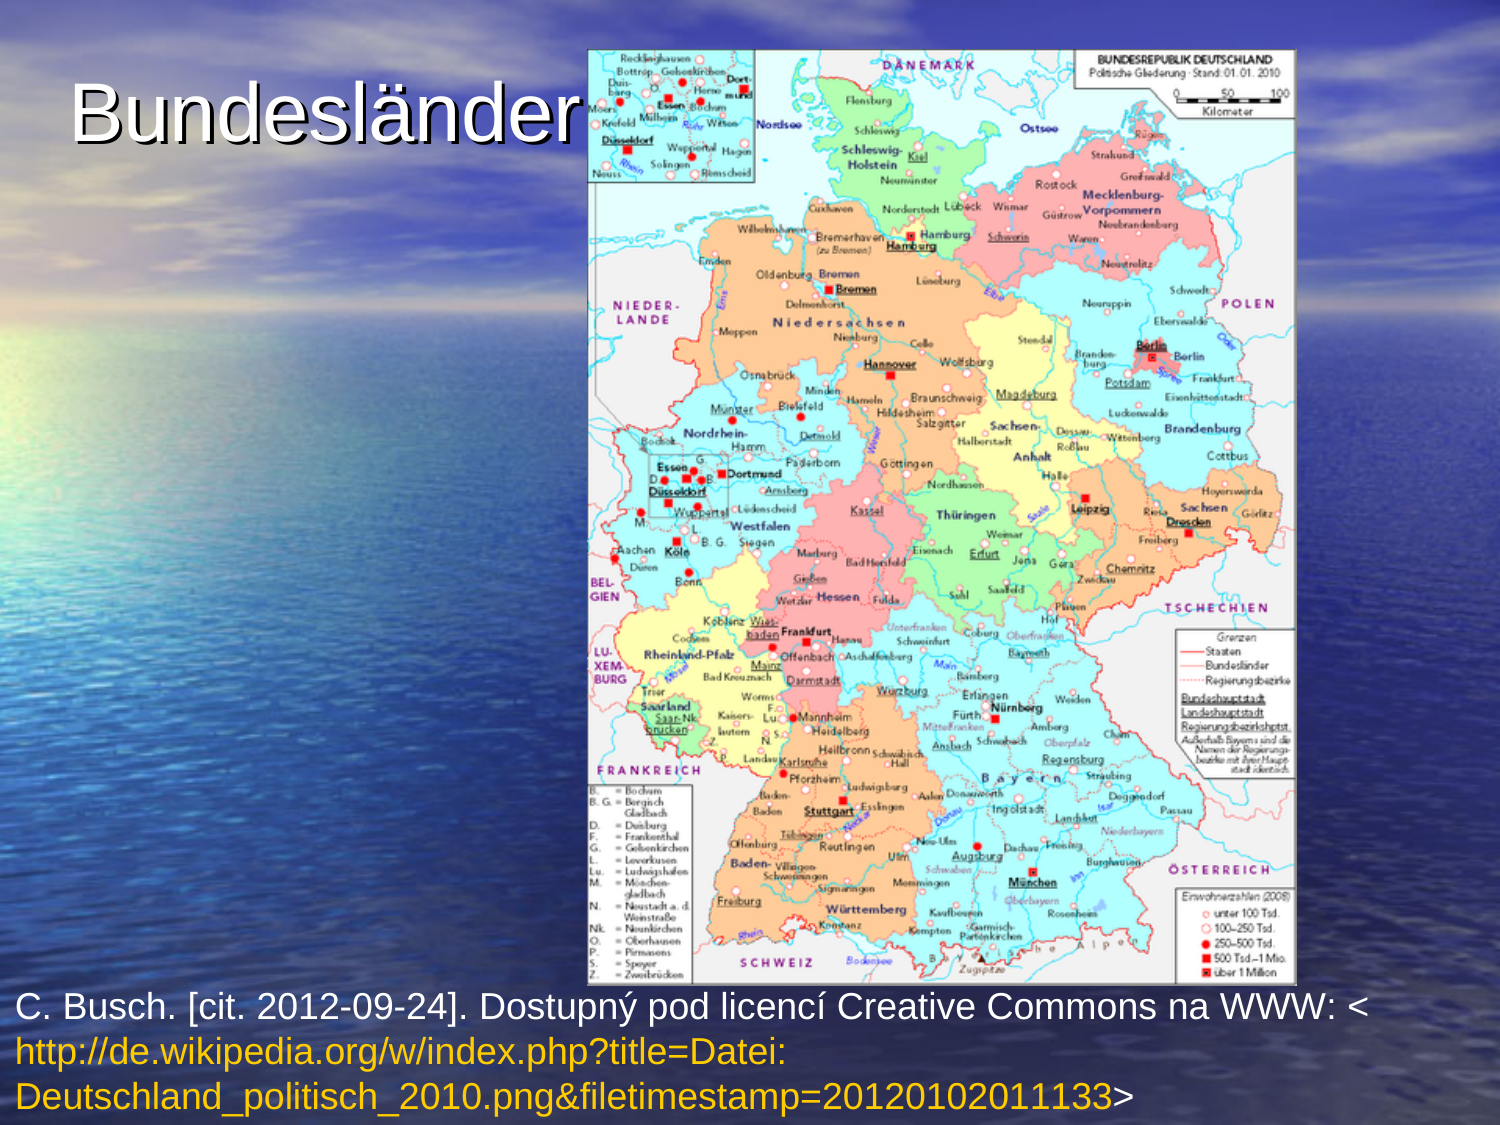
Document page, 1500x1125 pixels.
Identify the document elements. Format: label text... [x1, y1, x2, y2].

text_box C. Busch. [cit. 2012-09-24]. Dostupný pod licencí Creative Commons na WWW: <http://de.wikipedia.org/w/index.php?title=Datei: Deutschland_politisch_2010.png&filetimestamp=20120102011133> [0, 974, 1500, 1125]
text_box Bundesländer [53, 50, 597, 166]
picture [0, 0, 1500, 986]
